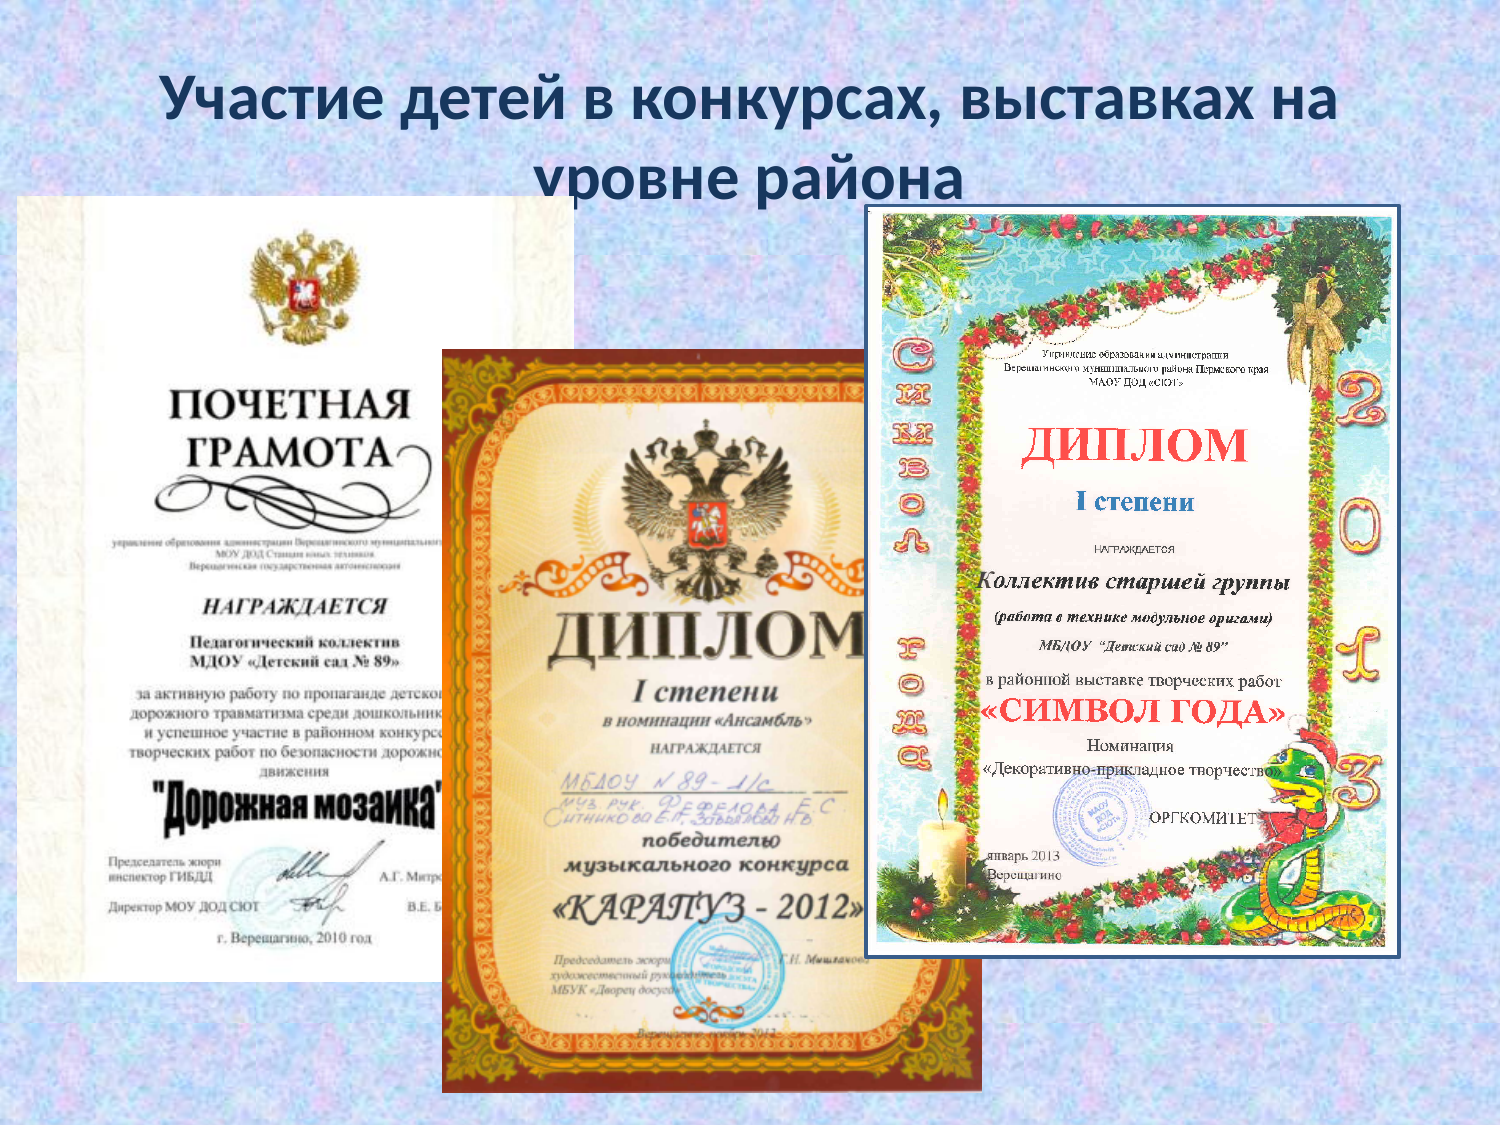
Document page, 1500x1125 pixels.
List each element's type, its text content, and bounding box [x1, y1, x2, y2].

picture [17, 196, 982, 1093]
title Участие детей в конкурсах, выставках на уровне района [75, 45, 1426, 173]
chart [868, 208, 1397, 955]
